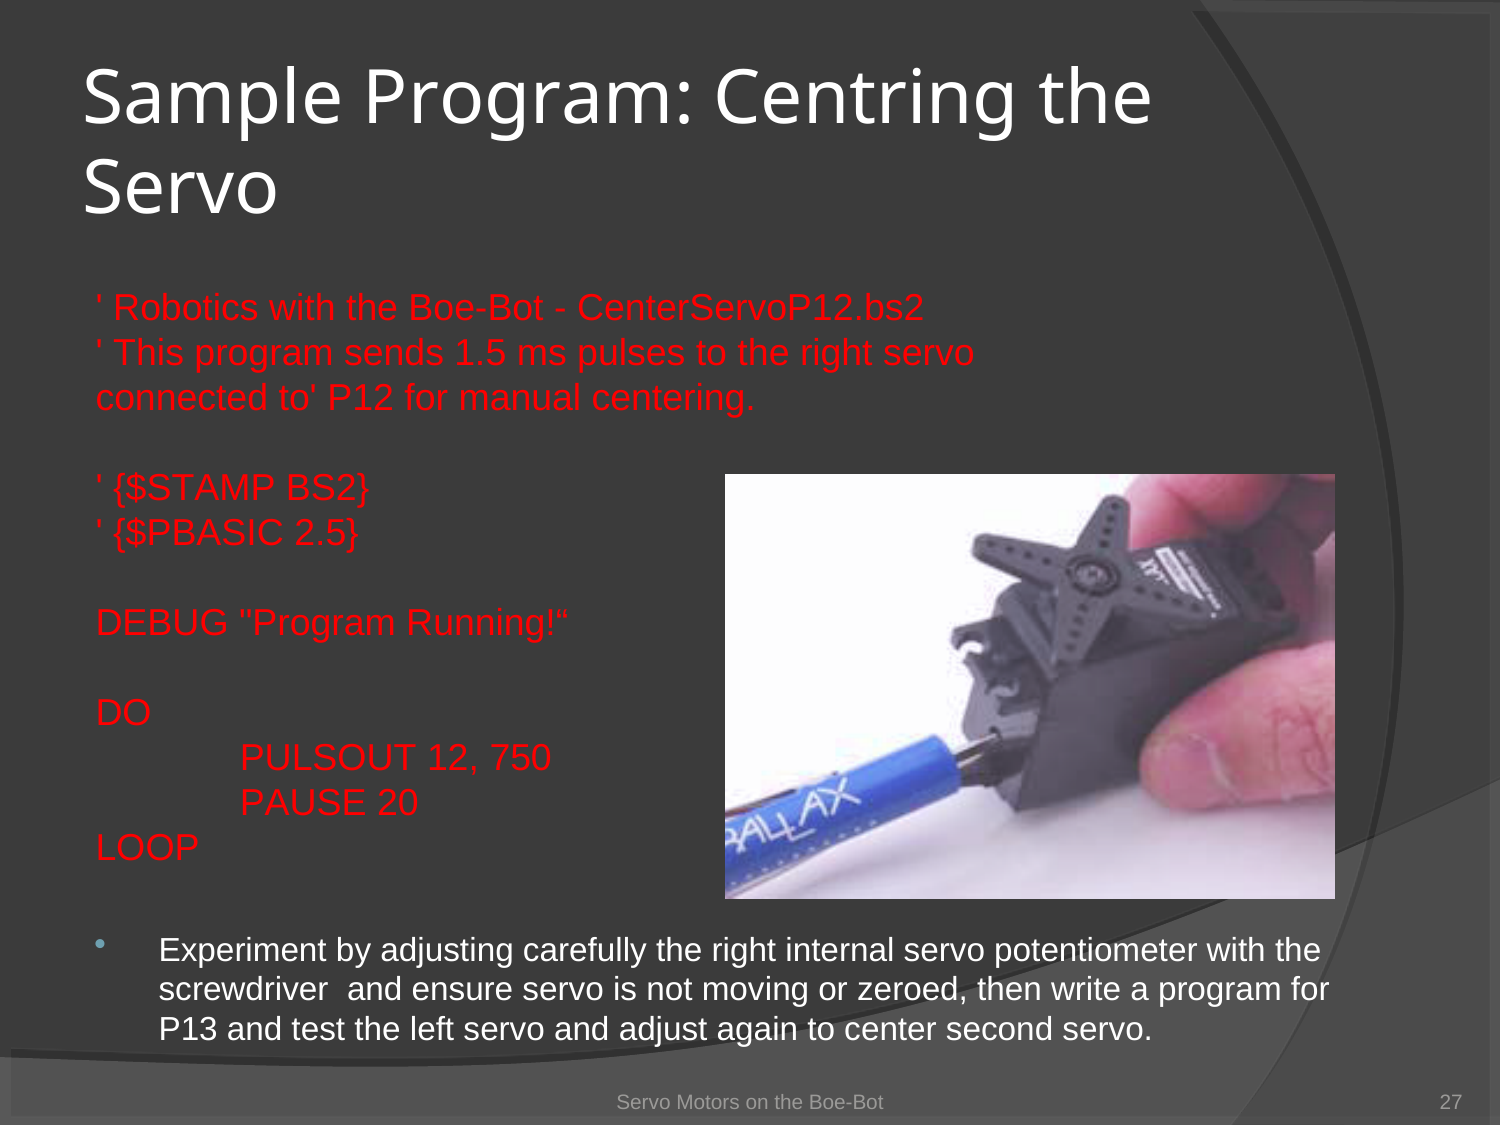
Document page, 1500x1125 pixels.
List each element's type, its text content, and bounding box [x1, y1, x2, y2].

picture [725, 474, 1335, 899]
title Sample Program: Centring the Servo [75, 45, 1363, 233]
list Experiment by adjusting carefully the right internal servo potentiometer with the screwdriver and ensure servo is not moving or zeroed, then write a program for P13 and test the left servo and adjust again to center second servo. [74, 920, 1388, 1075]
text_box Servo Motors on the Boe-Bot [512, 1053, 988, 1114]
text_box ' Robotics with the Boe-Bot - CenterServoP12.bs2 ' This program sends 1.5 ms pulses to the right servo connected to' P12 for manual centering. ' {$STAMP BS2} ' {$PBASIC 2.5} DEBUG "Program Running!“ DO PULSOUT 12, 750 PAUSE 20 LOOP [75, 274, 1126, 876]
text_box <number> [1337, 1053, 1463, 1114]
